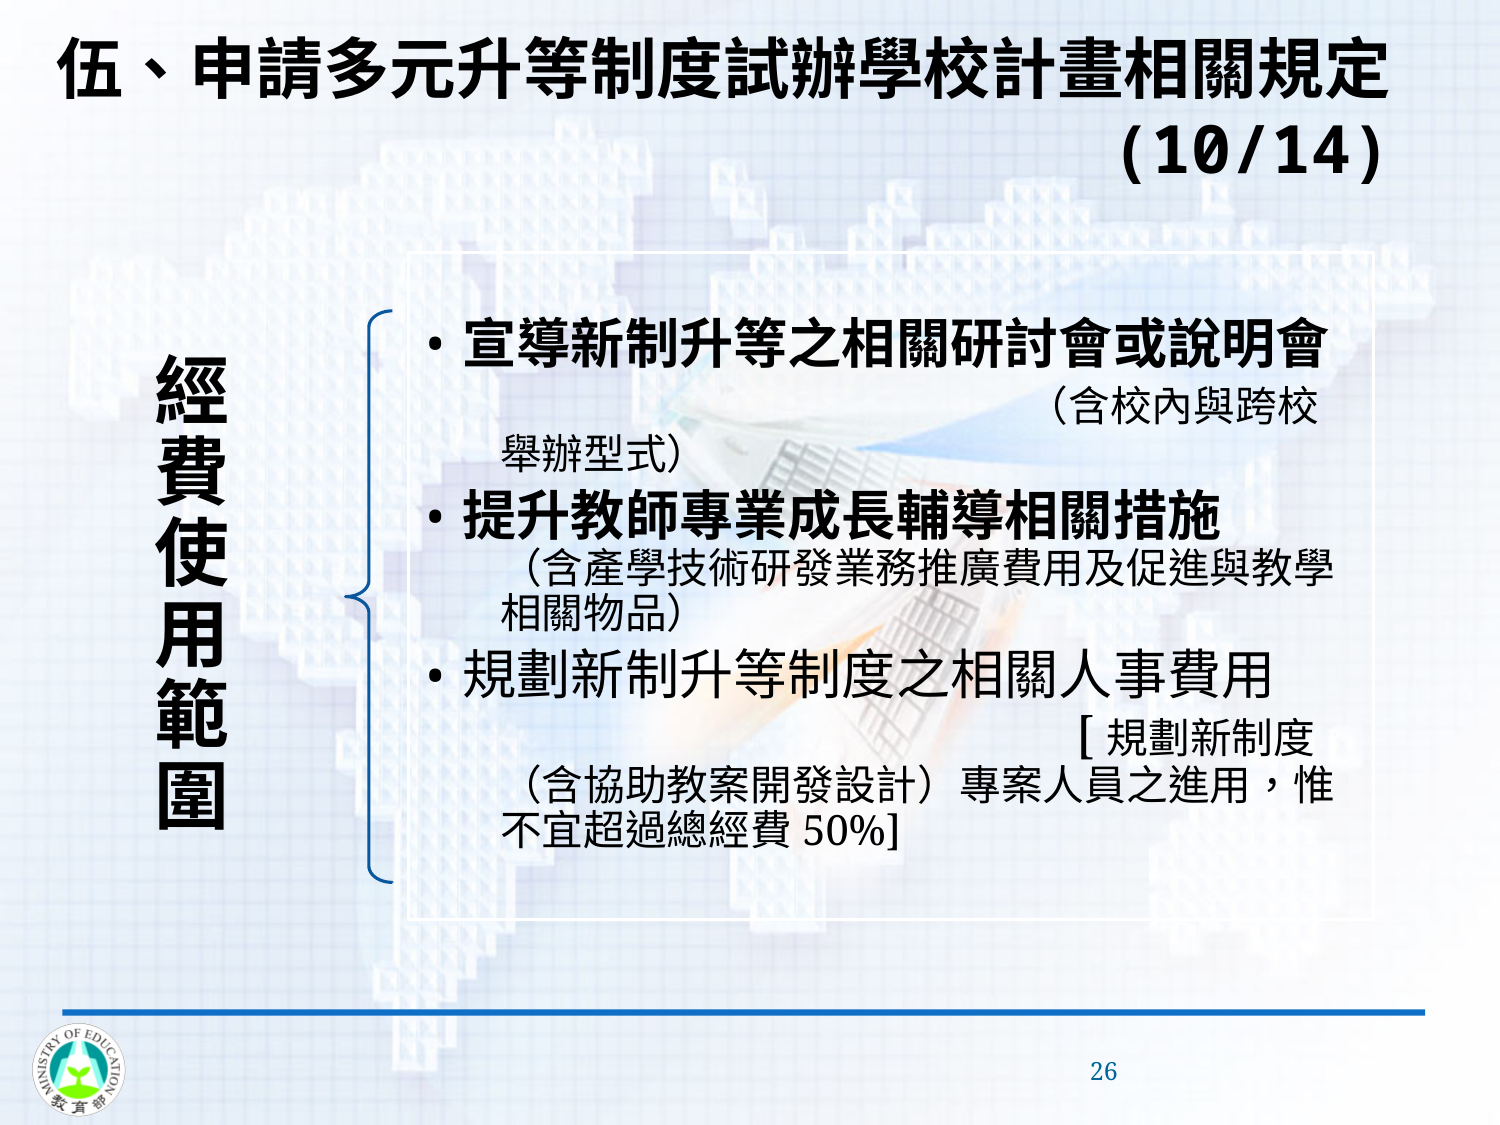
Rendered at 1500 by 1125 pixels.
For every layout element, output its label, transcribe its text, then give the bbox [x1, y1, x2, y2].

text_box 宣導新制升等之相關研討會或說明會 （含校內與跨校舉辦型式） 提升教師專業成長輔導相關措施 （含產學技術研發業務推廣費用及促進與教學相關物品） 規劃新制升等制度之相關人事費用 [規劃新制度（含協助教案開發設計）專案人員之進用，惟不宜超過總經費50%] [408, 252, 1374, 920]
text_box [1074, 1042, 1426, 1103]
text_box 經費使用範圍 [112, 312, 346, 881]
text_box 伍、申請多元升等制度試辦學校計畫相關規定 (10/14) [41, 19, 1435, 194]
